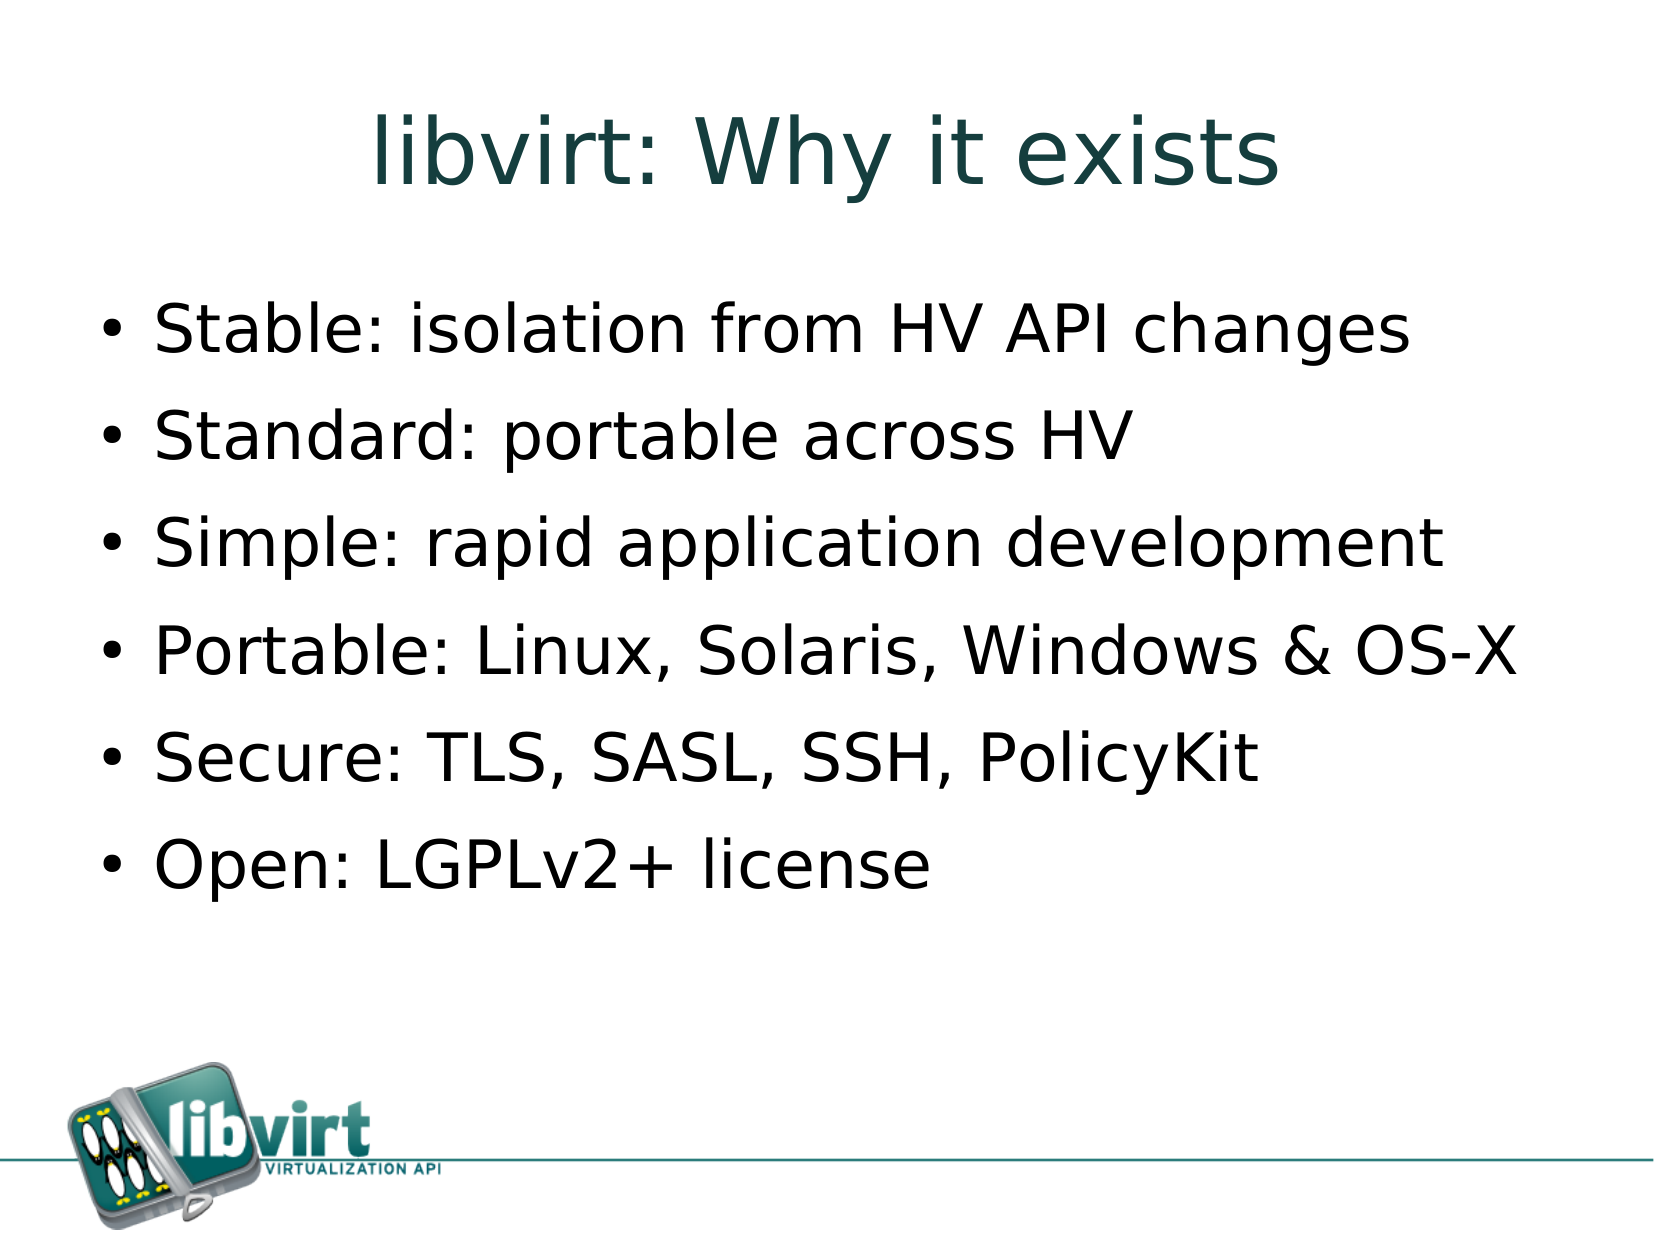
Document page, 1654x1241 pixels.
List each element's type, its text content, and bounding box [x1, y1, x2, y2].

title libvirt: Why it exists [82, 49, 1571, 257]
picture [0, 1062, 1654, 1230]
list Stable: isolation from HV API changes Standard: portable across HV Simple: rapid application development Portable: Linux, Solaris, Windows & OS-X Secure: TLS, SASL, SSH, PolicyKit Open: LGPLv2+ license [82, 290, 1571, 1062]
